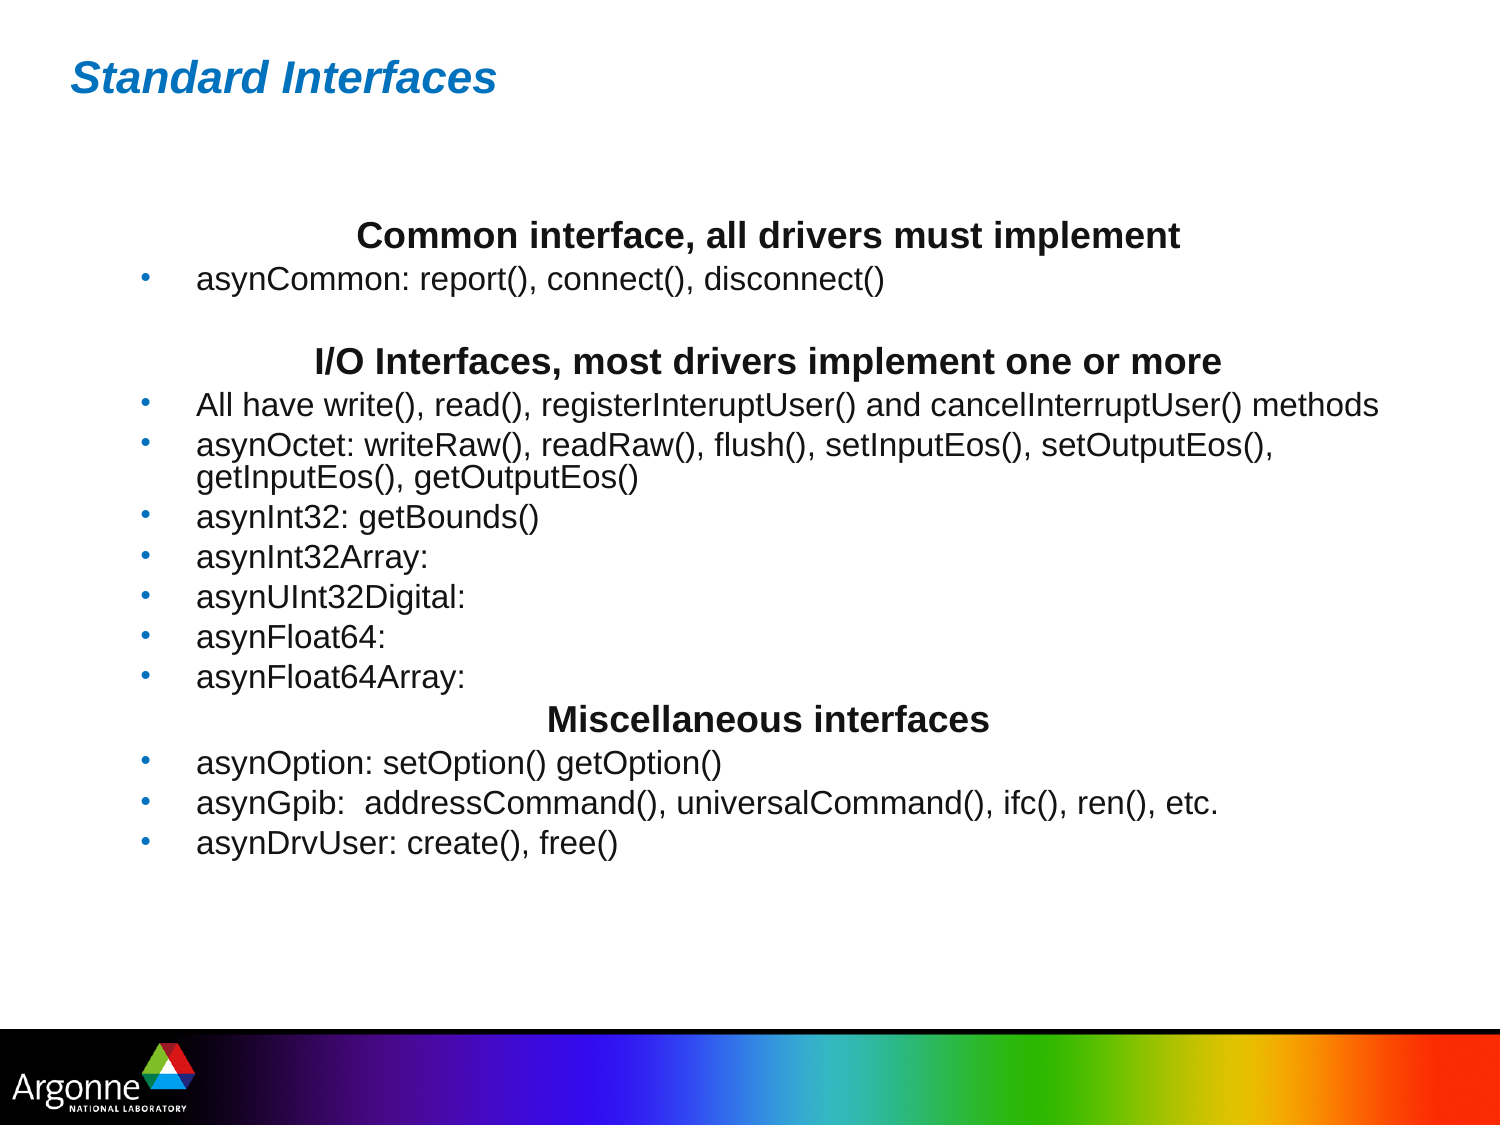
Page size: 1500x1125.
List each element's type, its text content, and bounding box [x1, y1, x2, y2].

list Common interface, all drivers must implement asynCommon: report(), connect(), disconnect() I/O Interfaces, most drivers implement one or more All have write(), read(), registerInteruptUser() and cancelInterruptUser() methods asynOctet: writeRaw(), readRaw(), flush(), setInputEos(), setOutputEos(), getInputEos(), getOutputEos() asynInt32: getBounds() asynInt32Array: asynUInt32Digital: asynFloat64: asynFloat64Array: Miscellaneous interfaces asynOption: setOption() getOption() asynGpib: addressCommand(), universalCommand(), ifc(), ren(), etc. asynDrvUser: create(), free() [124, 212, 1413, 869]
title Standard Interfaces [55, 54, 1361, 112]
picture [0, 1029, 1500, 1125]
